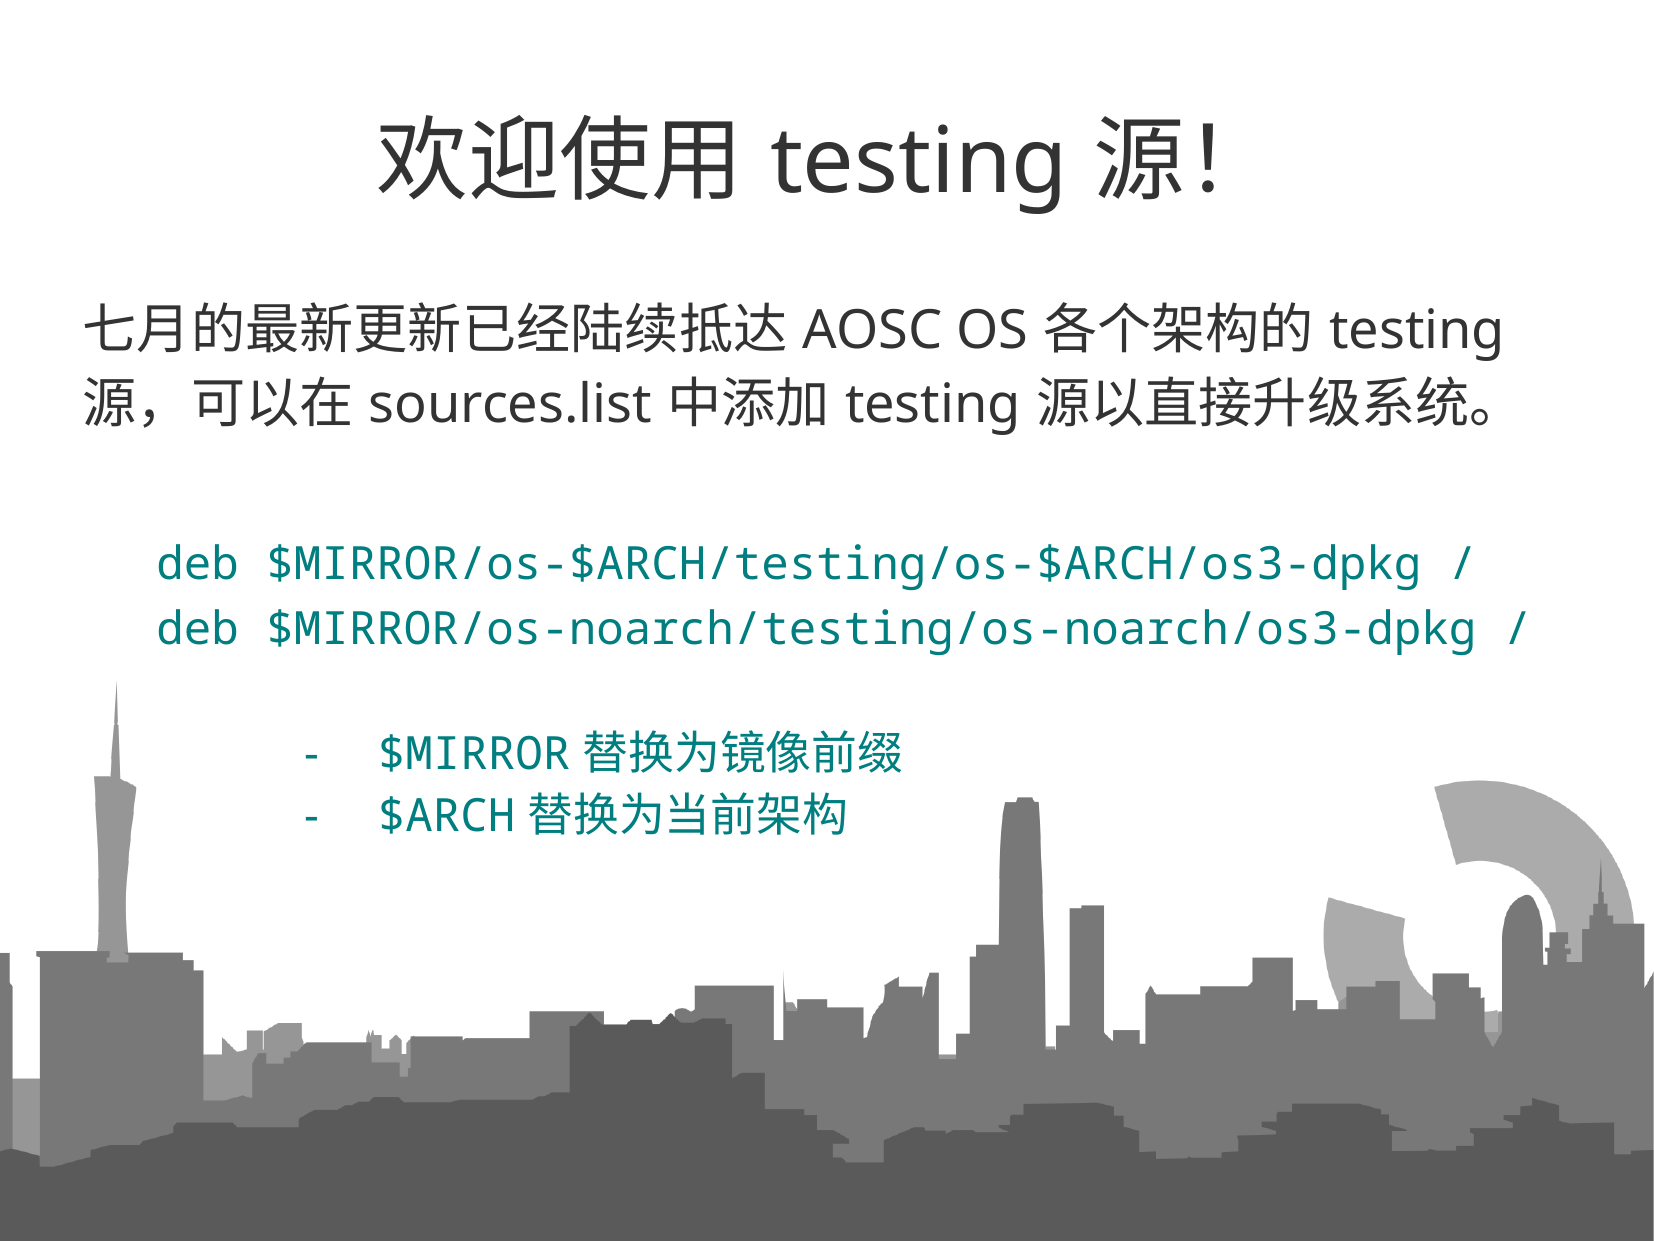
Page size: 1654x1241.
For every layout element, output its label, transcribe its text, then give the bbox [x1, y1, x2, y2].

list 七月的最新更新已经陆续抵达AOSC OS各个架构的testing源，可以在sources.list中添加testing源以直接升级系统。 deb $MIRROR/os-$ARCH/testing/os-$ARCH/os3-dpkg / deb $MIRROR/os-noarch/testing/os-noarch/os3-dpkg / - $MIRROR替换为镜像前缀 - $ARCH替换为当前架构 [82, 290, 1571, 1010]
title 欢迎使用testing源！ [82, 49, 1571, 257]
picture [0, 0, 1654, 1241]
